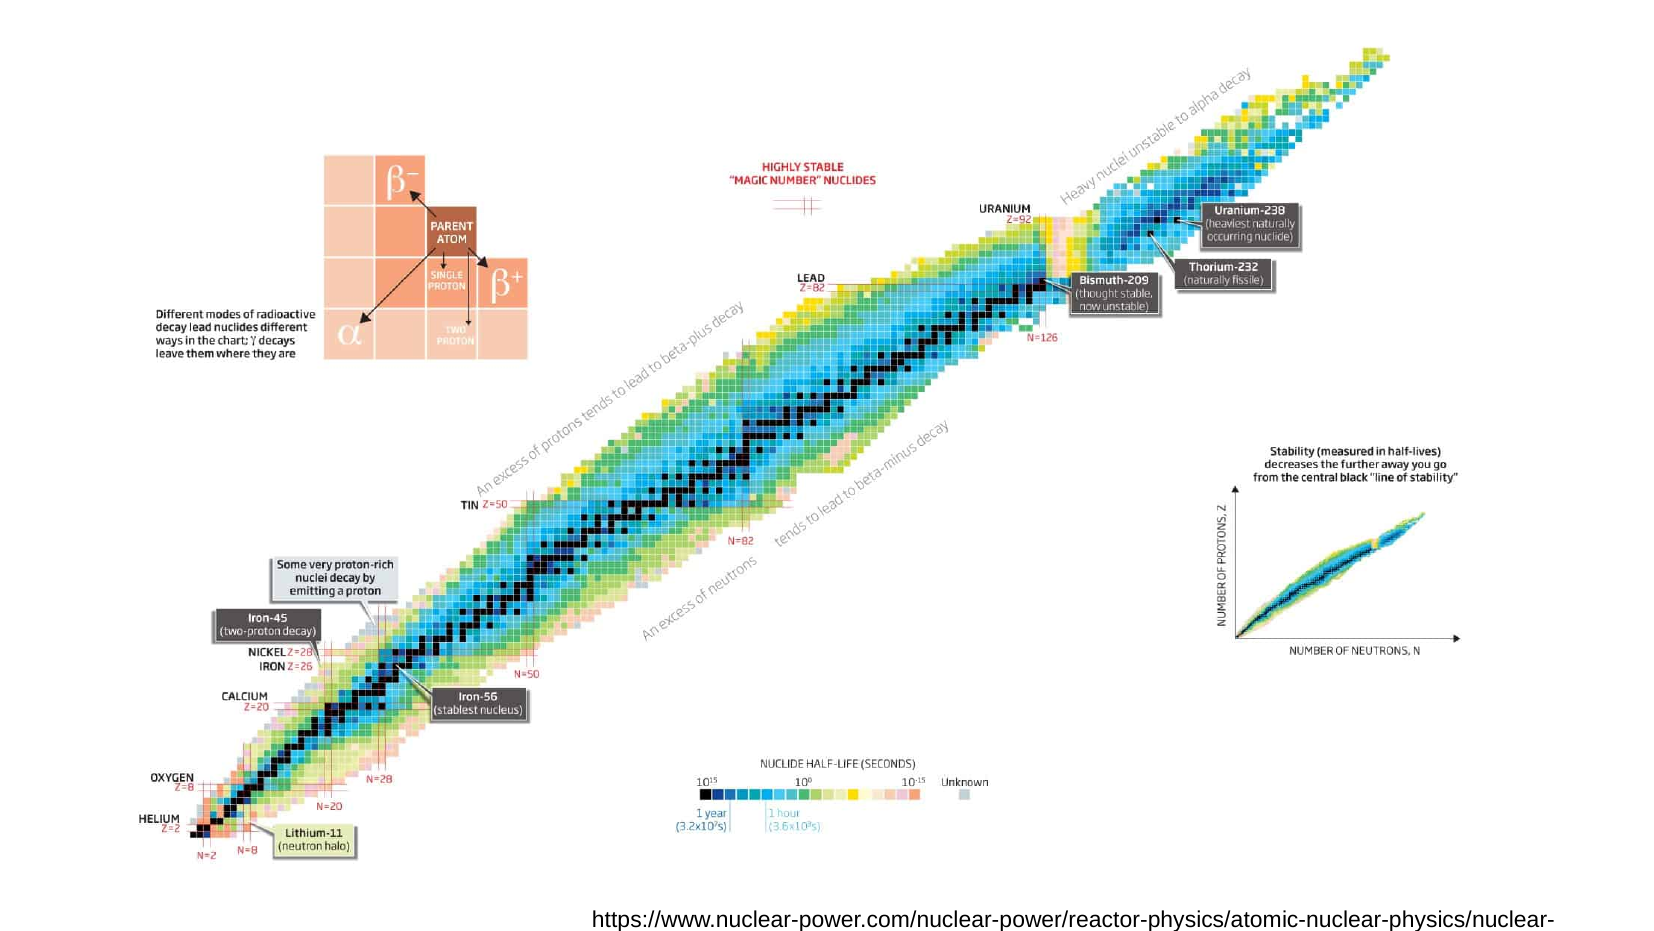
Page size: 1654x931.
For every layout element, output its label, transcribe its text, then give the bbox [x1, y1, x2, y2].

text_box https://www.nuclear-power.com/nuclear-power/reactor-physics/atomic-nuclear-physics/nuclear-stability/ [577, 897, 1654, 931]
picture [114, 0, 1540, 929]
